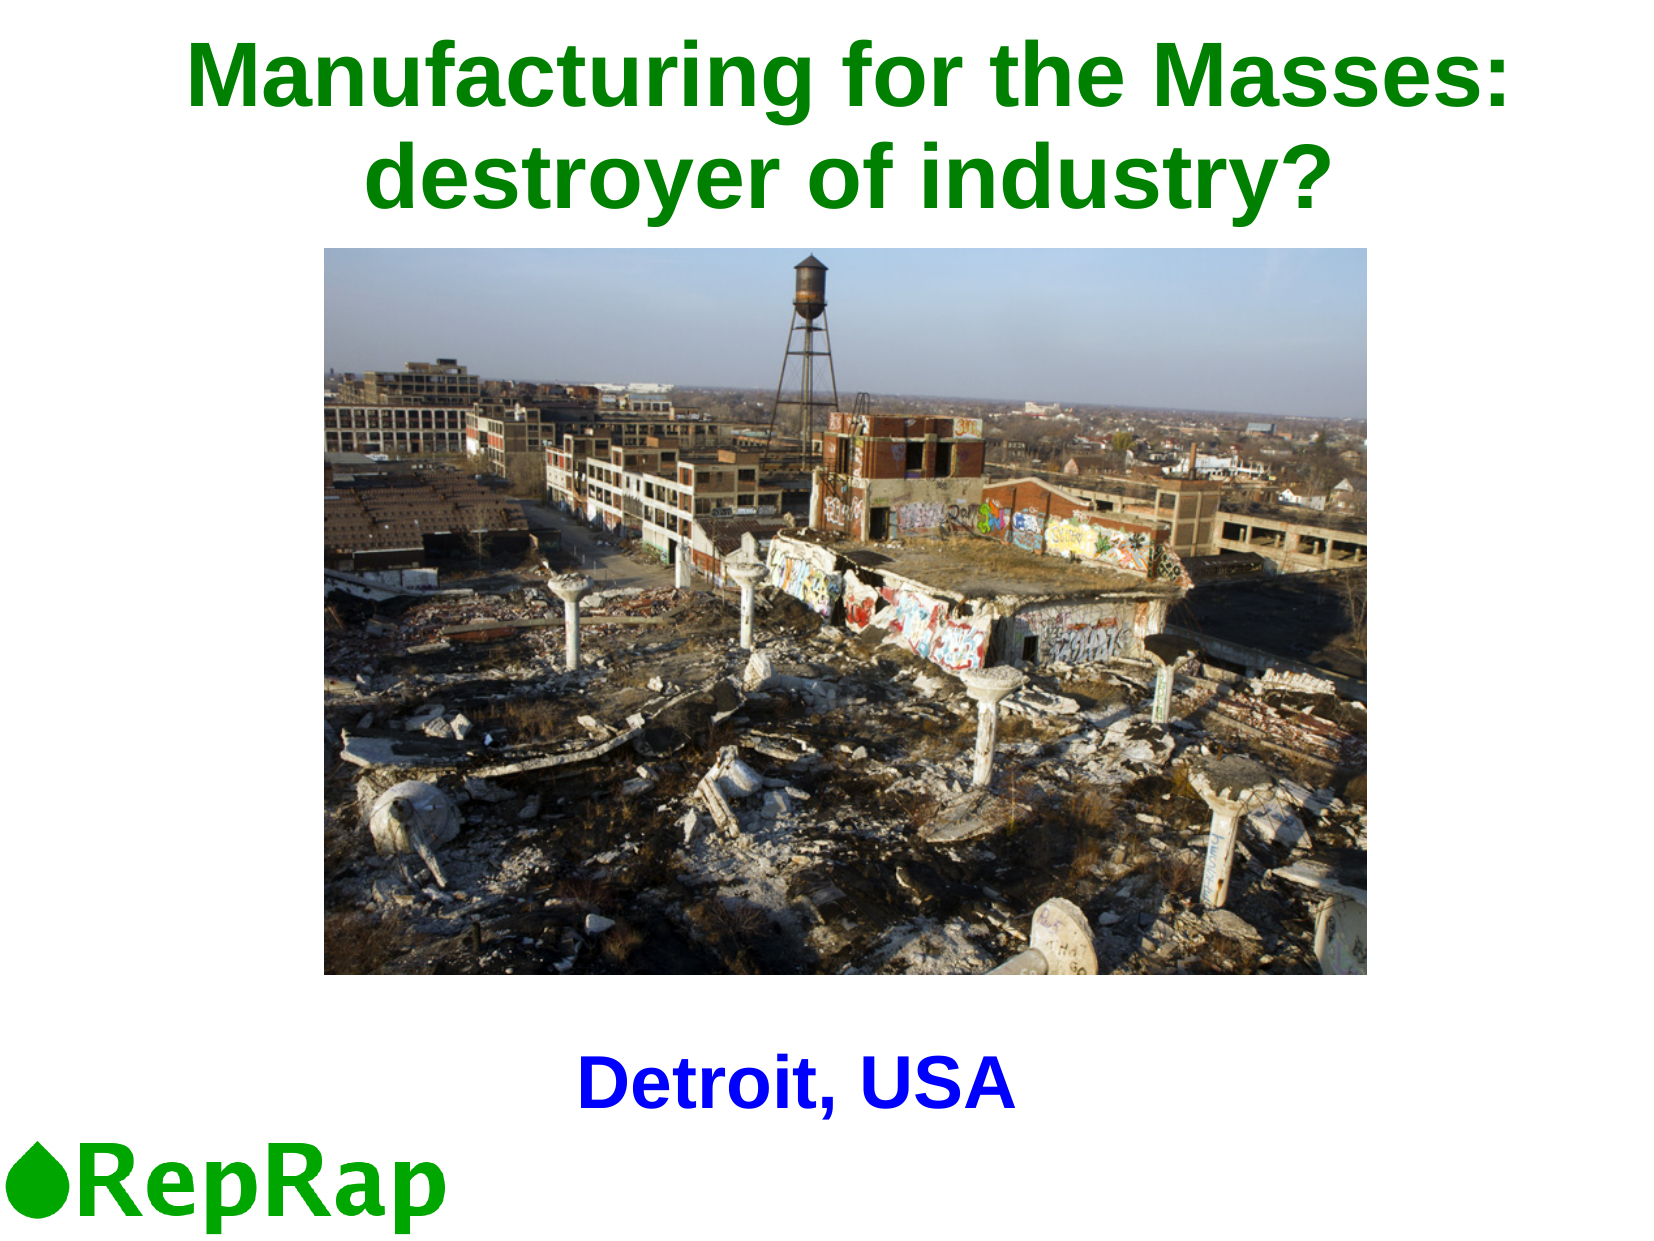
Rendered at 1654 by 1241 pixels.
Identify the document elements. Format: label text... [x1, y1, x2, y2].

picture [324, 248, 1367, 975]
text_box Detroit, USA [354, 1033, 1241, 1146]
picture [0, 1137, 451, 1240]
title Manufacturing for the Masses: destroyer of industry? [106, 0, 1595, 355]
